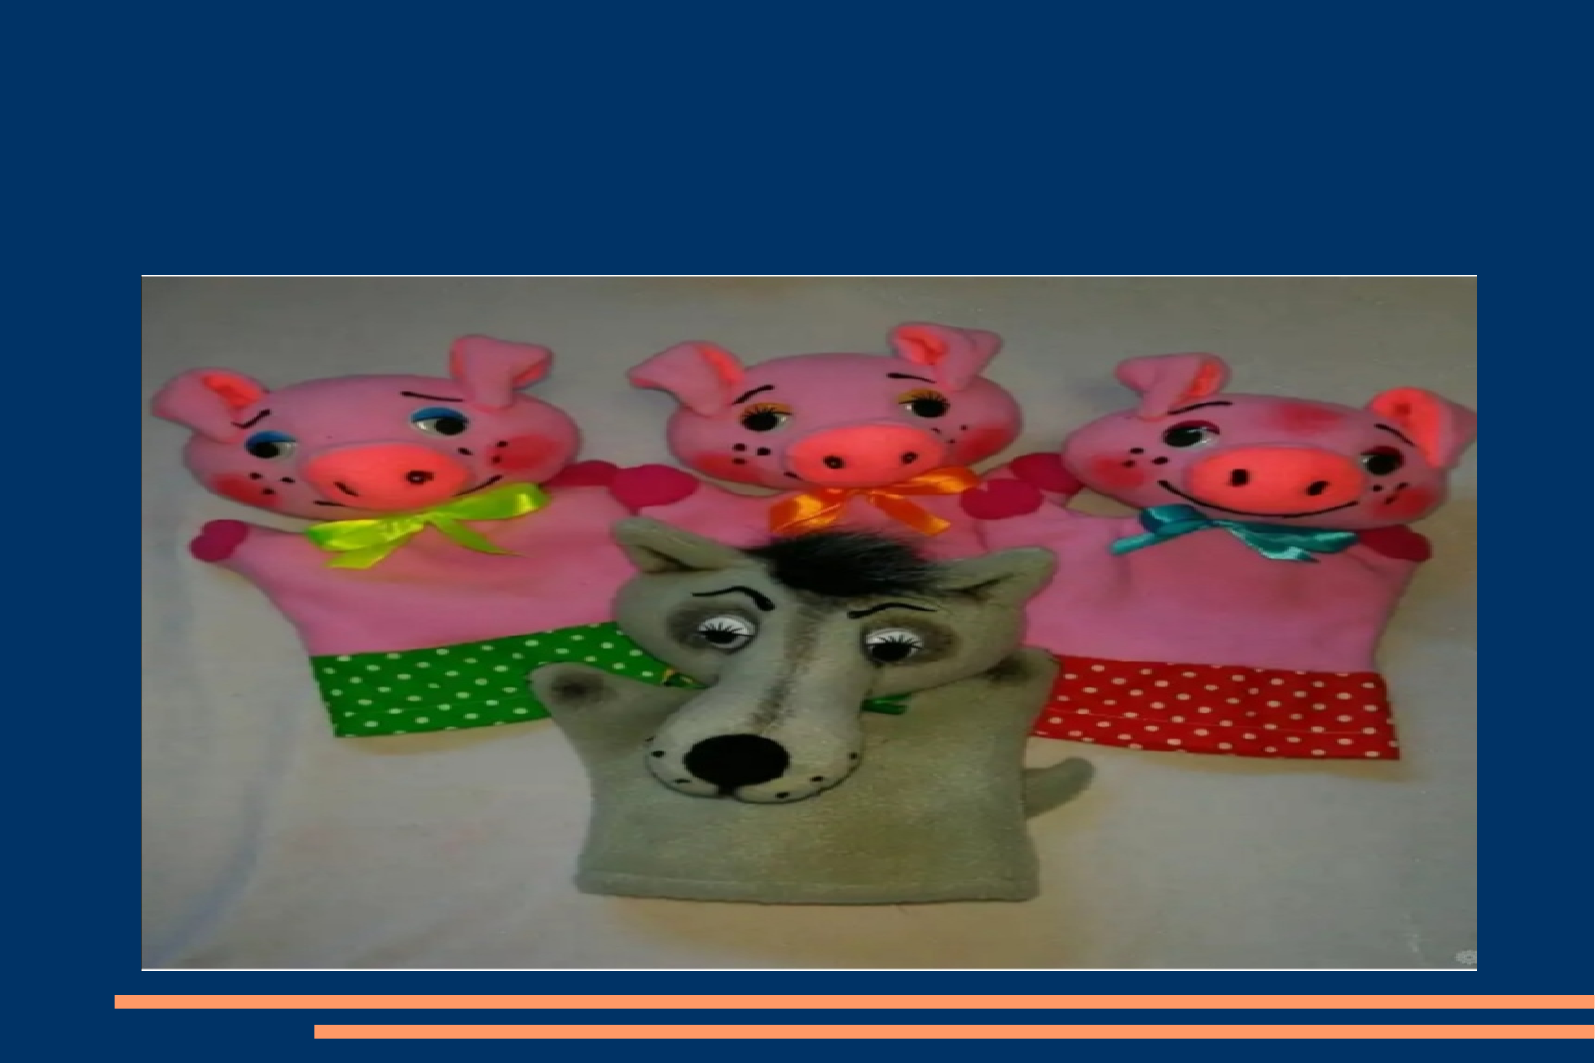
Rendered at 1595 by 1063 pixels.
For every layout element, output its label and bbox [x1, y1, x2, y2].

picture [141, 275, 1477, 971]
